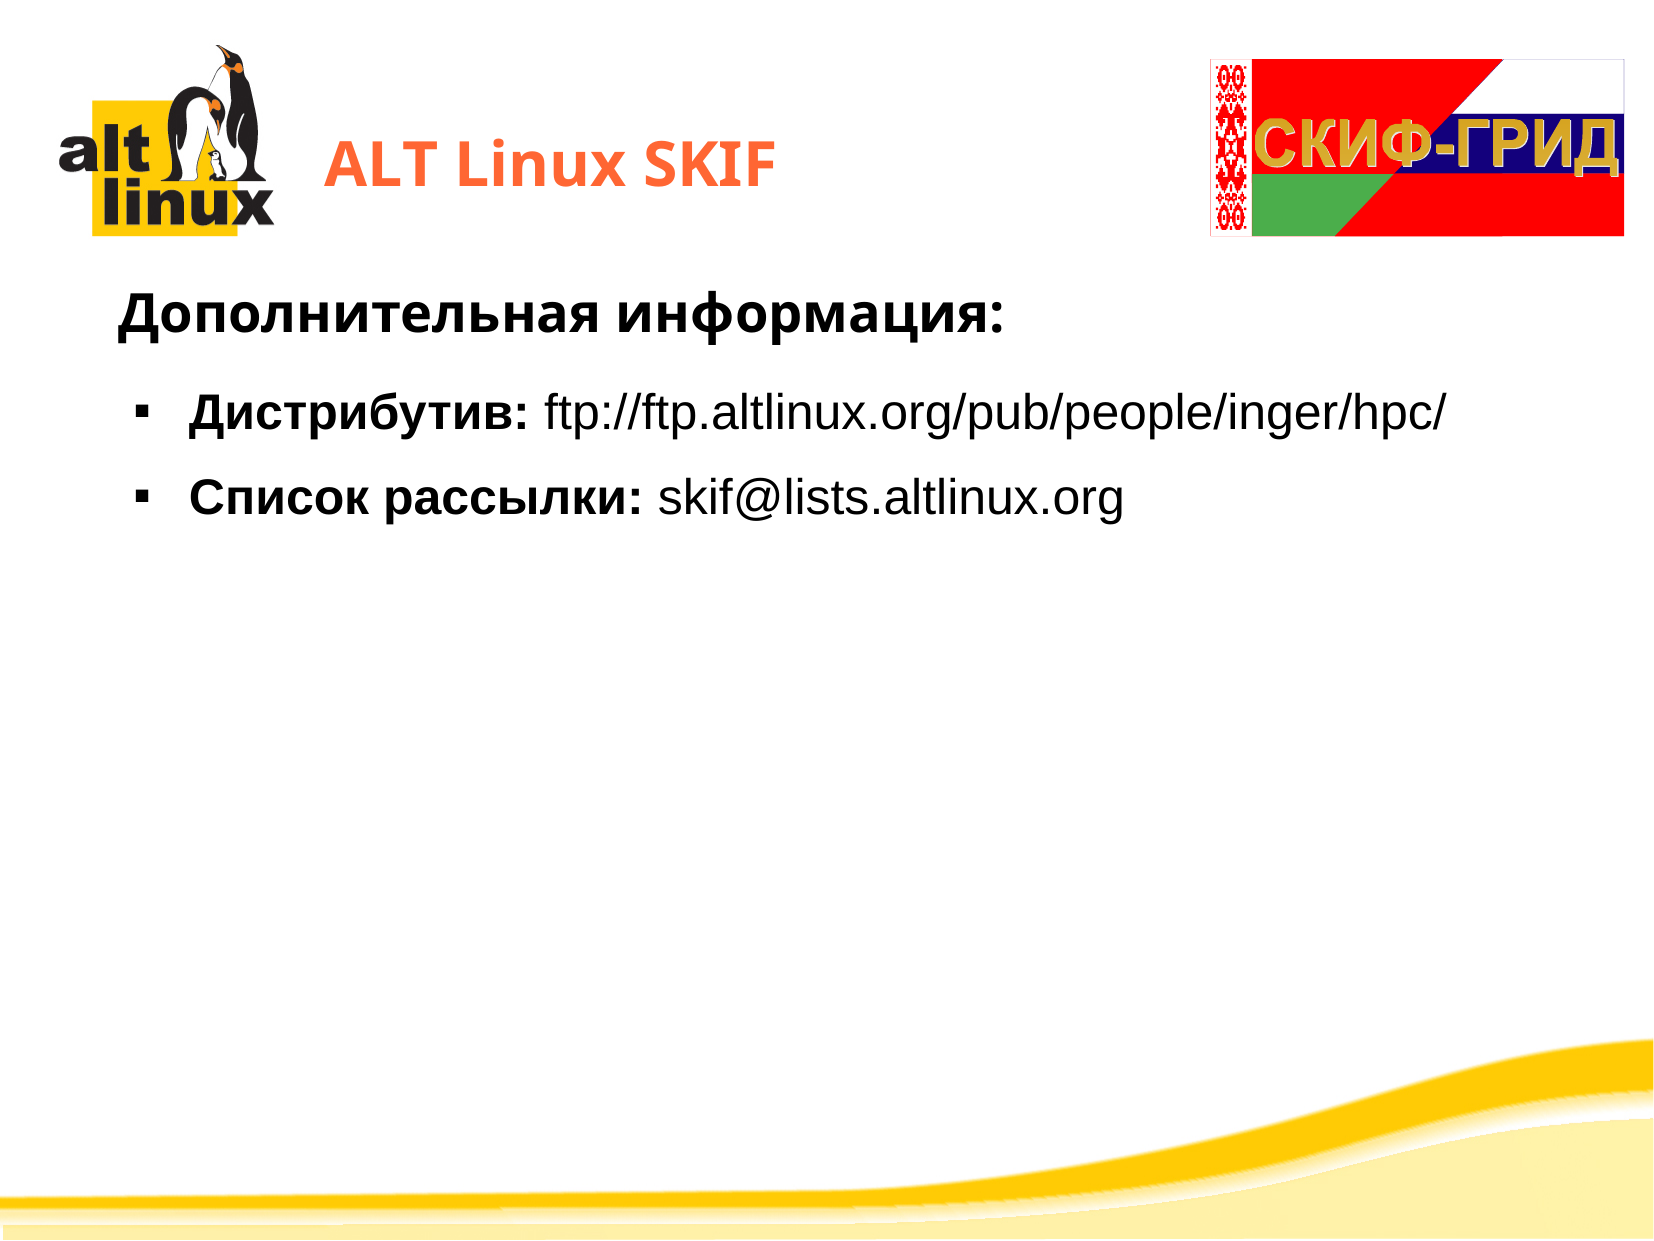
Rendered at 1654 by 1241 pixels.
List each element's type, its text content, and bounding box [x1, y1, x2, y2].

title ALT Linux SKIF [324, 88, 1210, 237]
picture [0, 0, 1654, 1240]
title Дополнительная информация: [118, 237, 1536, 386]
list Дистрибутив: ftp://ftp.altlinux.org/pub/people/inger/hpc/ Список рассылки: skif@lists.altlinux.org [118, 386, 1536, 1063]
